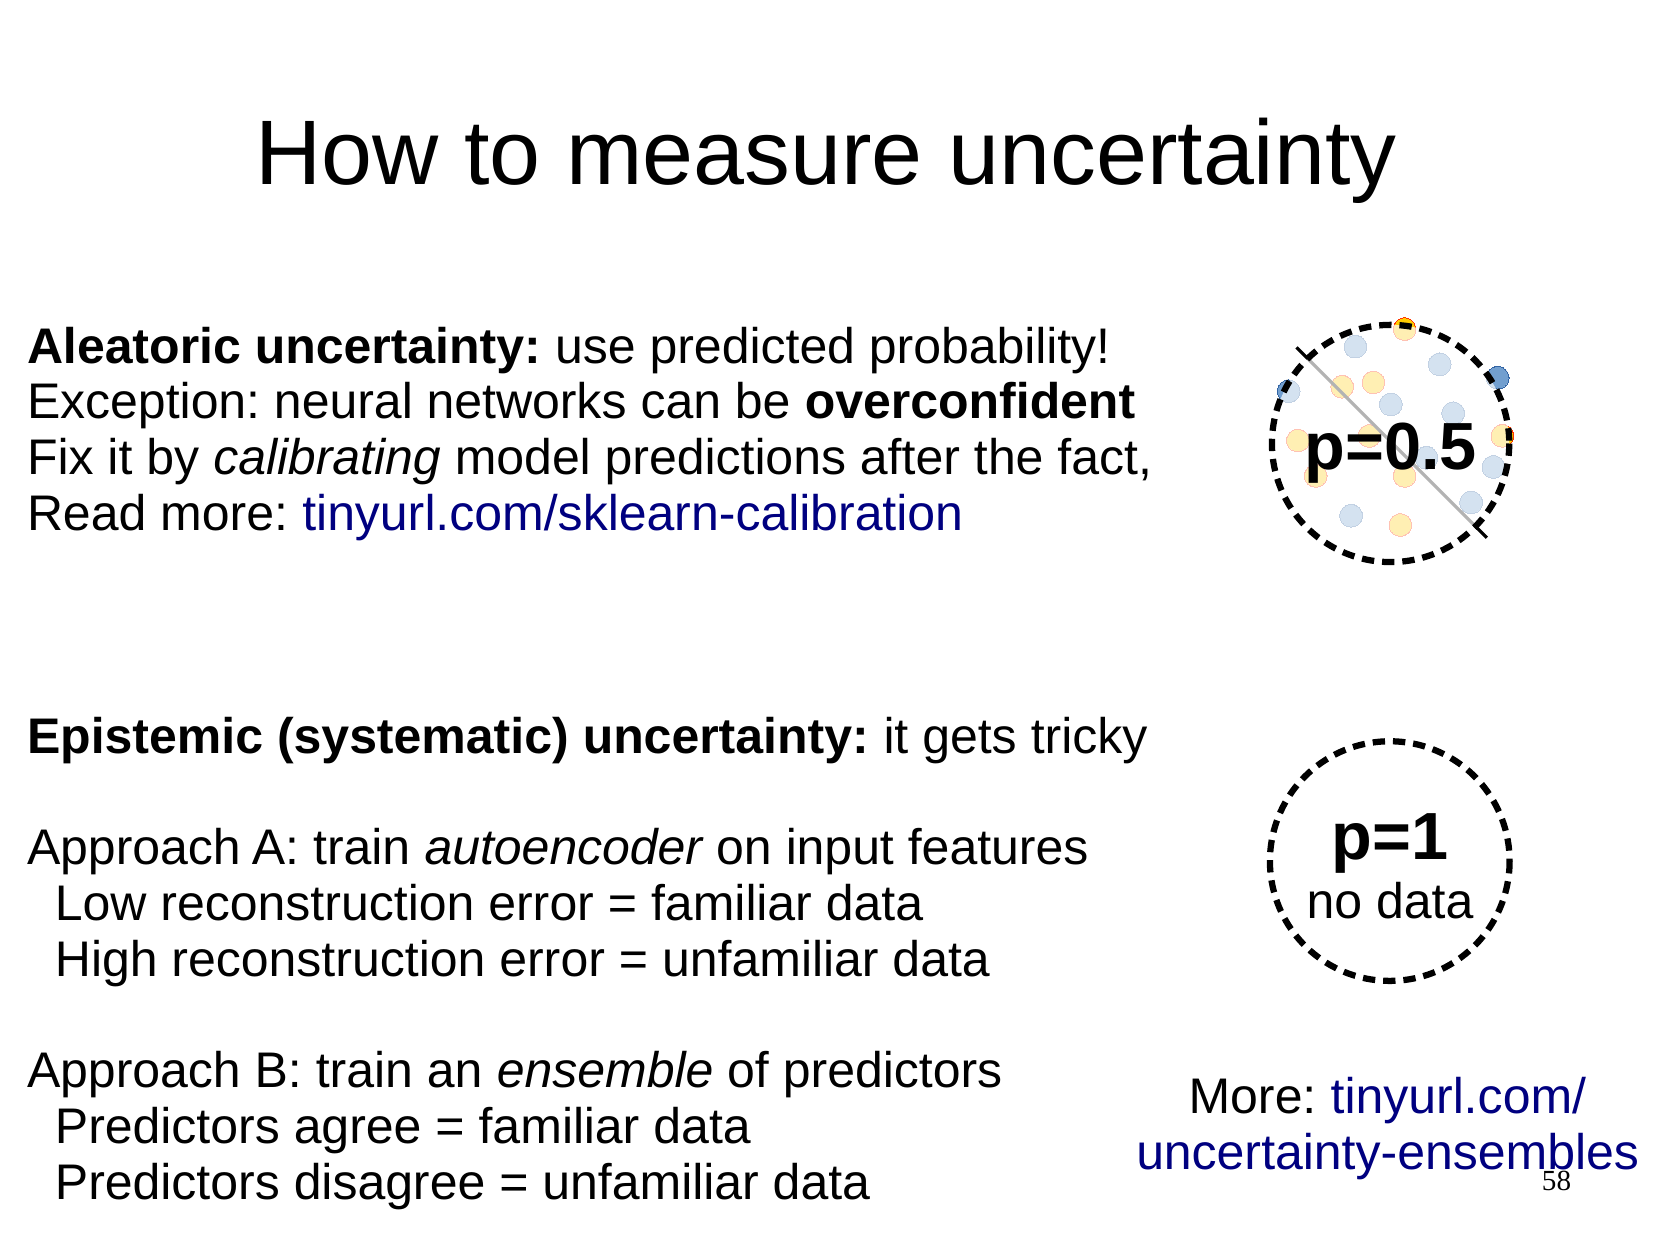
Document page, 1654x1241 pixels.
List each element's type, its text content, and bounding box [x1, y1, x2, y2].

text_box Aleatoric uncertainty: use predicted probability! Exception: neural networks can be overconfident Fix it by calibrating model predictions after the fact, Read more: tinyurl.com/sklearn-calibration Epistemic (systematic) uncertainty: it gets tricky Approach A: train autoencoder on input features Low reconstruction error = familiar data High reconstruction error = unfamiliar data Approach B: train an ensemble of predictors Predictors agree = familiar data Predictors disagree = unfamiliar data [27, 169, 1636, 1241]
text_box [1344, 741, 1435, 750]
text_box p=1 no data [1270, 750, 1510, 978]
text_box [1347, 317, 1434, 333]
text_box [1363, 559, 1418, 563]
title How to measure uncertainty [82, 49, 1571, 169]
text_box p=0.5 [1272, 333, 1510, 559]
text_box [1510, 427, 1514, 445]
text_box More: tinyurl.com/uncertainty-ensembles [1080, 1061, 1654, 1230]
